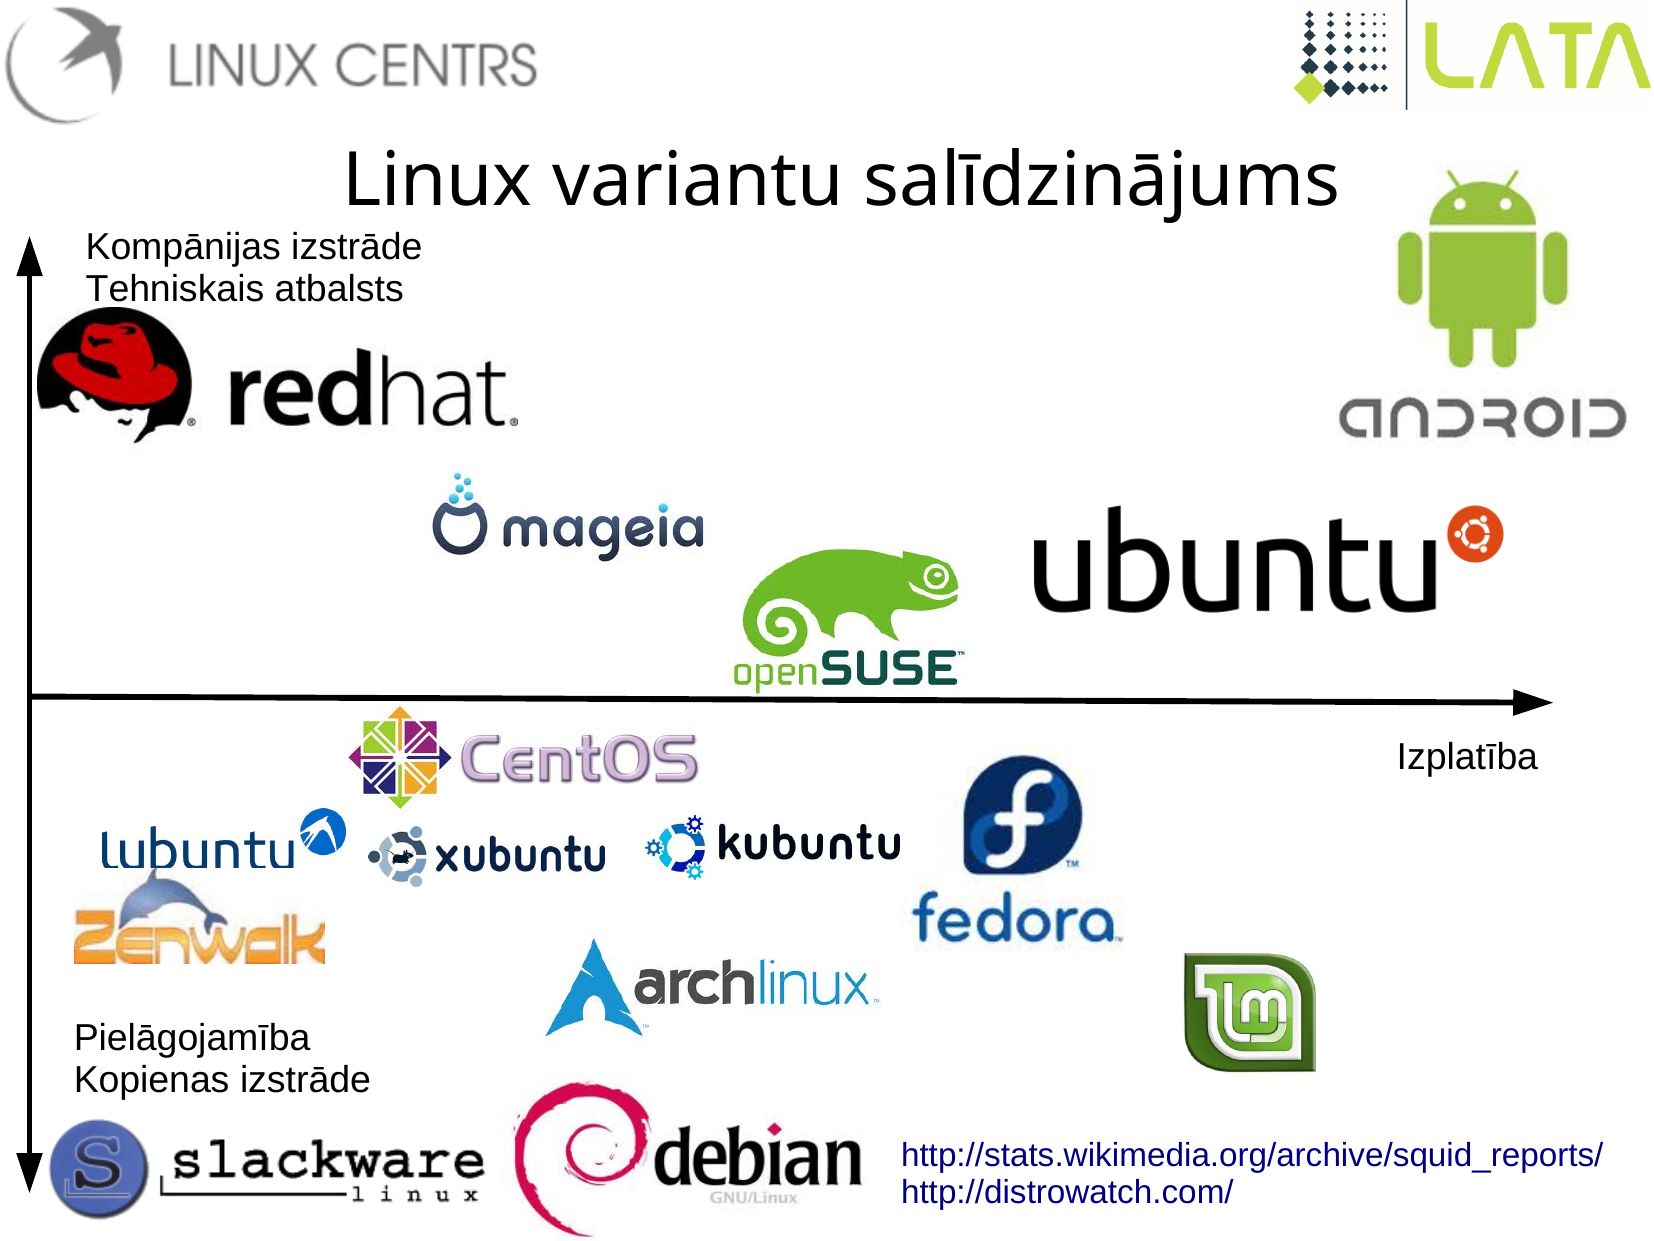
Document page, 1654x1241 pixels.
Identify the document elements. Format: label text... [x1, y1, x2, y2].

picture [501, 1074, 883, 1241]
picture [1029, 501, 1508, 618]
picture [1324, 141, 1642, 459]
title Linux variantu salīdzinājums [159, 118, 1524, 235]
text_box http://stats.wikimedia.org/archive/squid_reports/ http://distrowatch.com/ [886, 1129, 1642, 1229]
text_box Pielāgojamība Kopienas izstrāde [59, 1009, 532, 1111]
picture [344, 688, 705, 696]
text_box Izplatība [1381, 728, 1571, 786]
picture [37, 307, 970, 697]
picture [531, 928, 886, 1046]
picture [1181, 945, 1317, 1081]
picture [43, 1110, 491, 1226]
picture [0, 3, 556, 127]
text_box Kompānijas izstrāde Tehniskais atbalsts [70, 218, 922, 317]
picture [74, 701, 1158, 964]
picture [1293, 0, 1651, 110]
